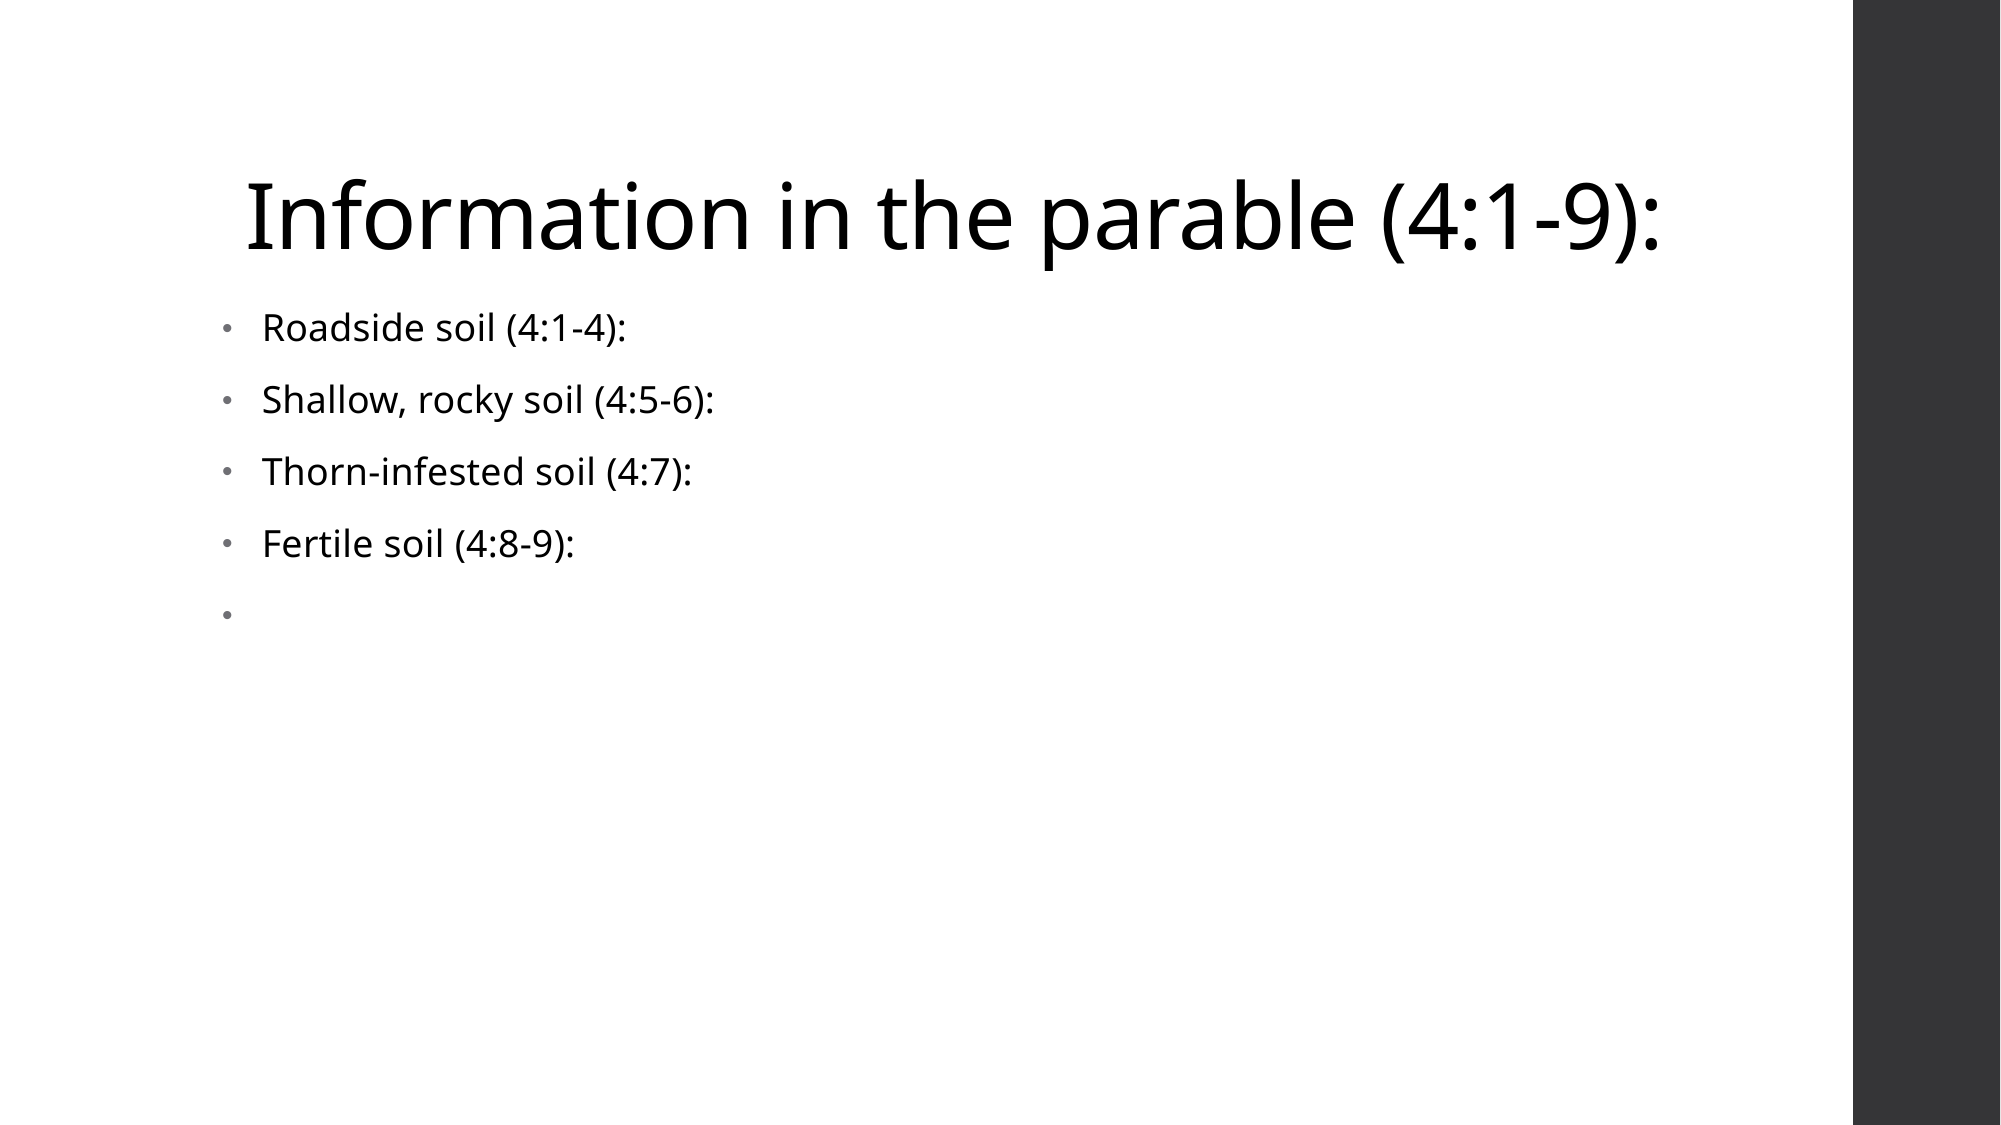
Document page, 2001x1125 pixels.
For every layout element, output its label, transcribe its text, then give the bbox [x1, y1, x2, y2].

title Information in the parable (4:1-9): [206, 60, 1797, 278]
list Roadside soil (4:1-4): Shallow, rocky soil (4:5-6): Thorn-infested soil (4:7): Fertile soil (4:8-9): [206, 299, 1617, 1014]
